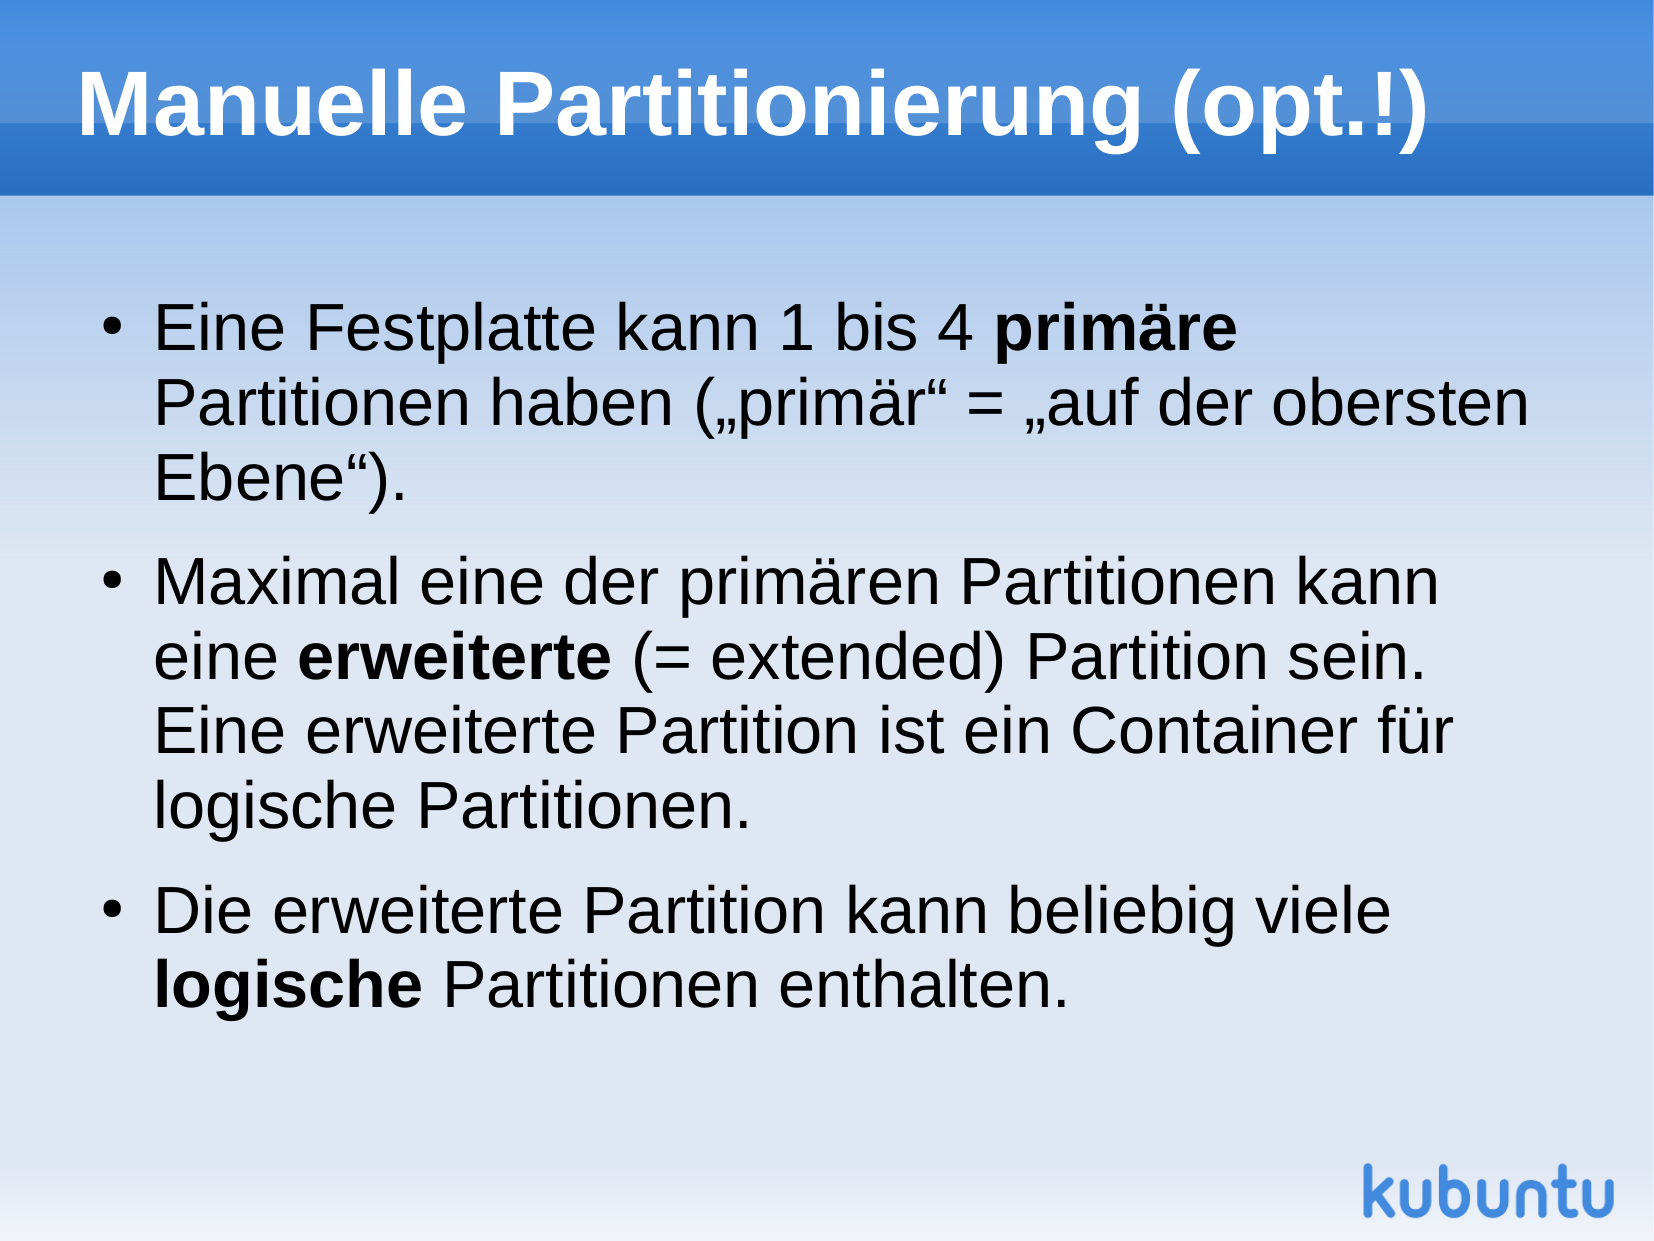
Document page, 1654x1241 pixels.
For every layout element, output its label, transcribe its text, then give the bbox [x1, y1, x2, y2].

list Eine Festplatte kann 1 bis 4 primäre Partitionen haben („primär“ = „auf der obersten Ebene“). Maximal eine der primären Partitionen kann eine erweiterte (= extended) Partition sein. Eine erweiterte Partition ist ein Container für logische Partitionen. Die erweiterte Partition kann beliebig viele logische Partitionen enthalten. [82, 290, 1571, 1094]
picture [0, 0, 1654, 1241]
title Manuelle Partitionierung (opt.!) [76, 7, 1565, 200]
